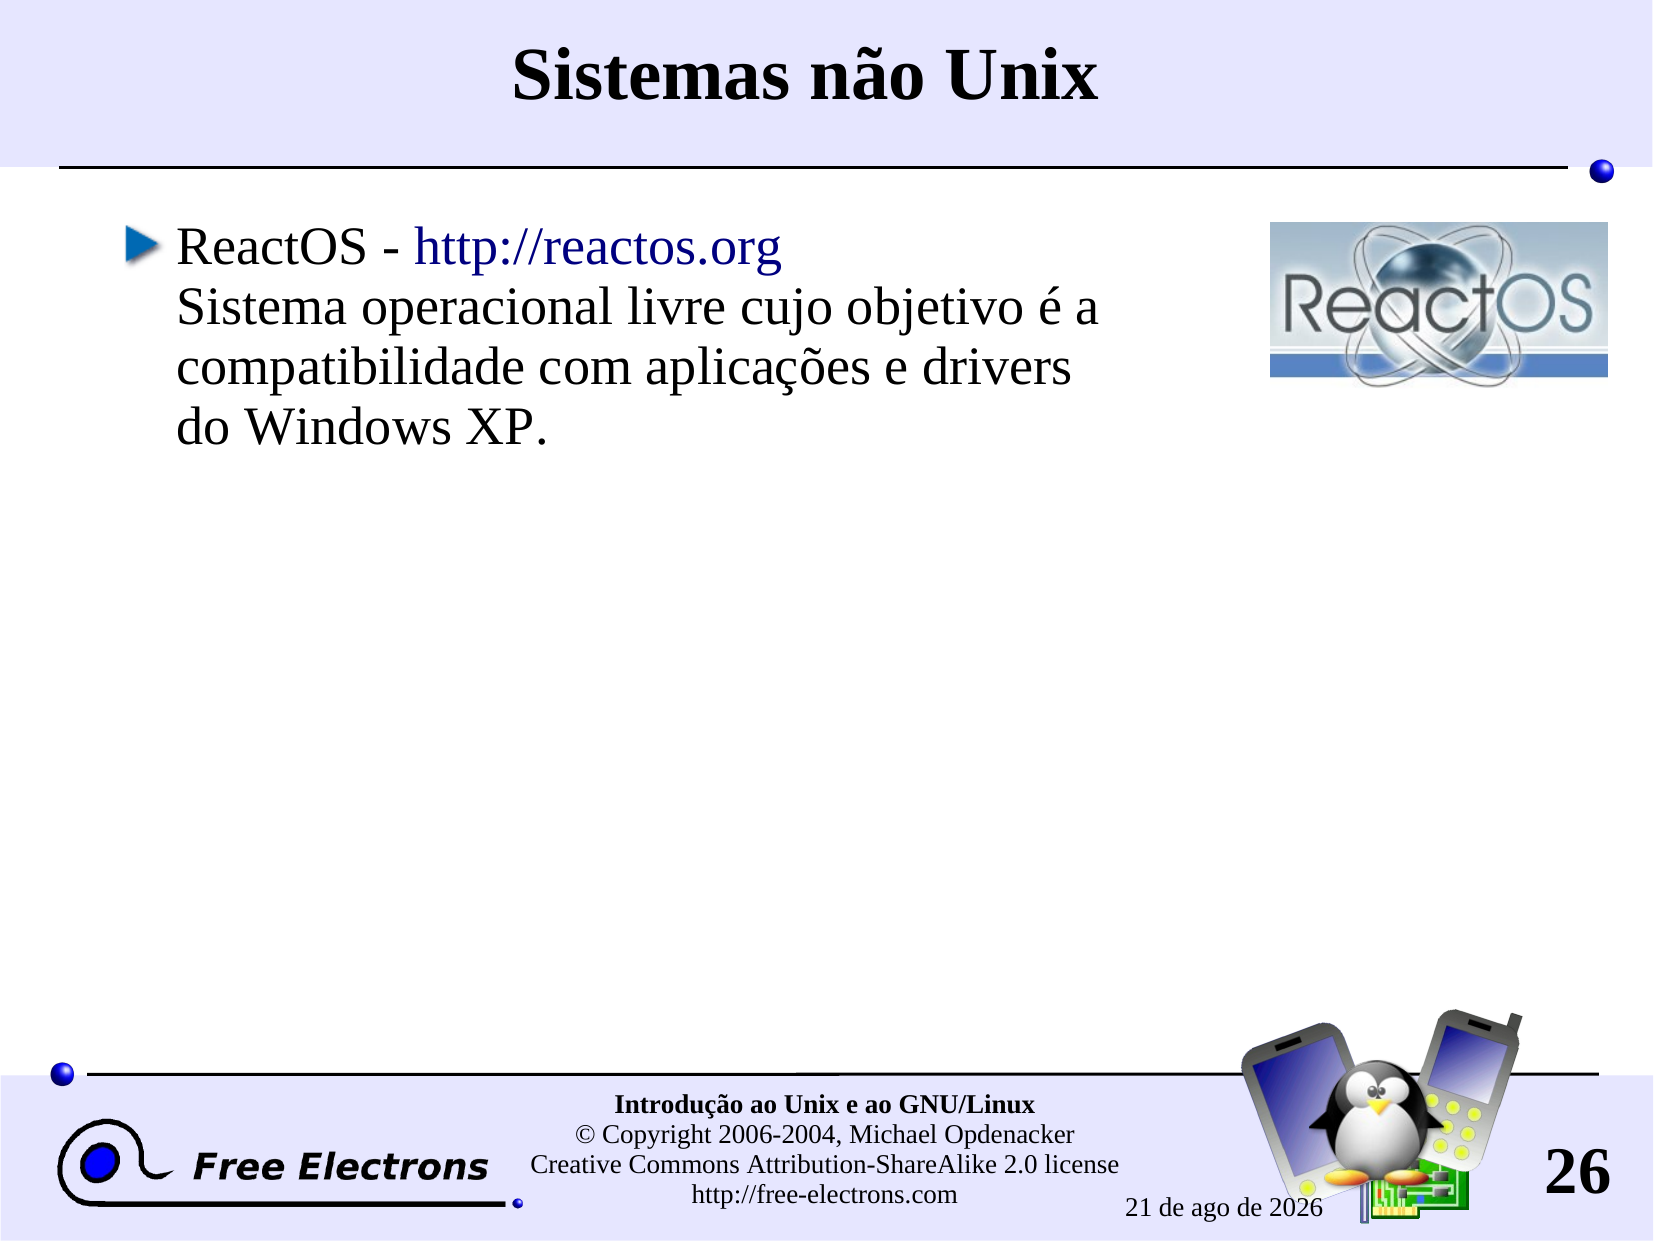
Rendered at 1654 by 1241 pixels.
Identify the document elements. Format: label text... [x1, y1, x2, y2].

picture [1285, 1199, 1292, 1215]
picture [50, 1108, 527, 1216]
picture [1270, 222, 1608, 390]
title Sistemas não Unix [60, 25, 1551, 124]
picture [1231, 1008, 1537, 1241]
list ReactOS - http://reactos.org Sistema operacional livre cujo objetivo é a compatibilidade com aplicações e drivers do Windows XP. [105, 216, 1518, 1067]
